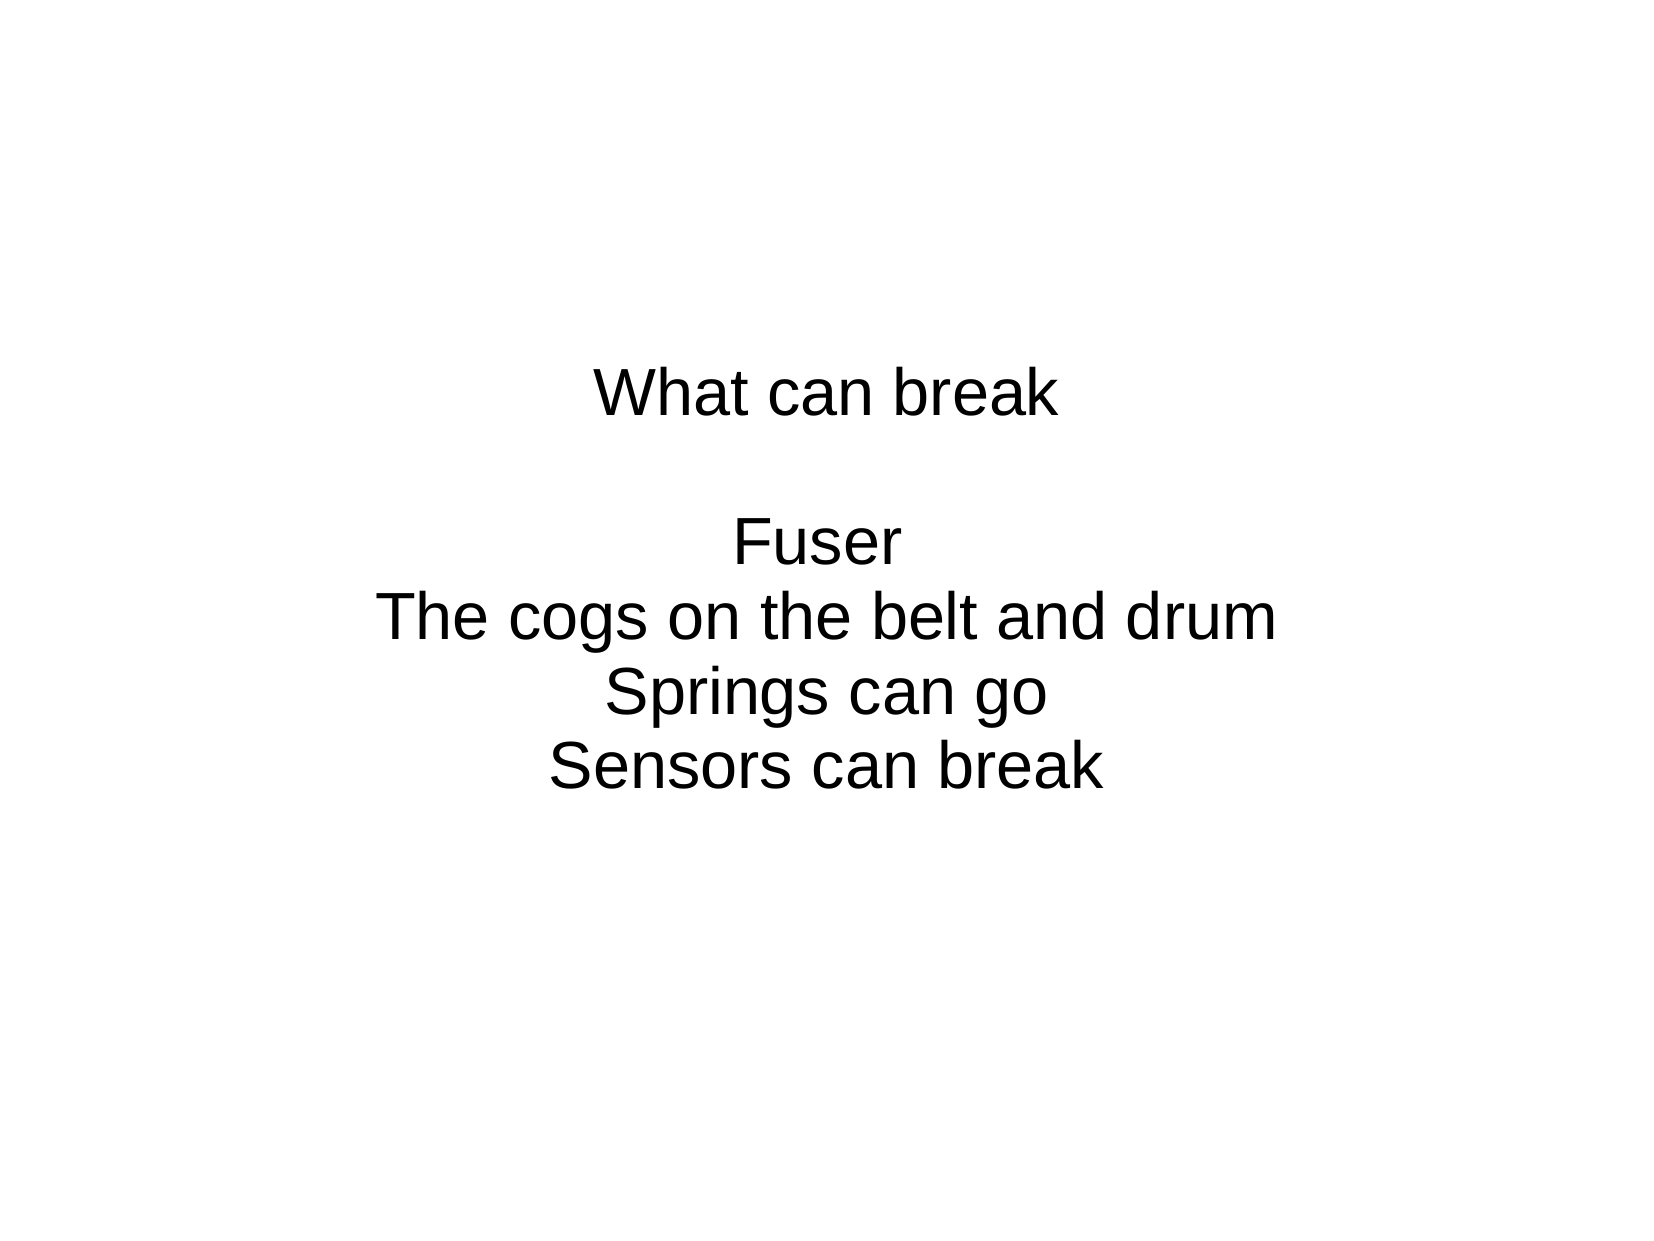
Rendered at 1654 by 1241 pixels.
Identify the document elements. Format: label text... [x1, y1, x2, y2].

subtitle What can break Fuser The cogs on the belt and drum Springs can go Sensors can break [82, 56, 1571, 1102]
